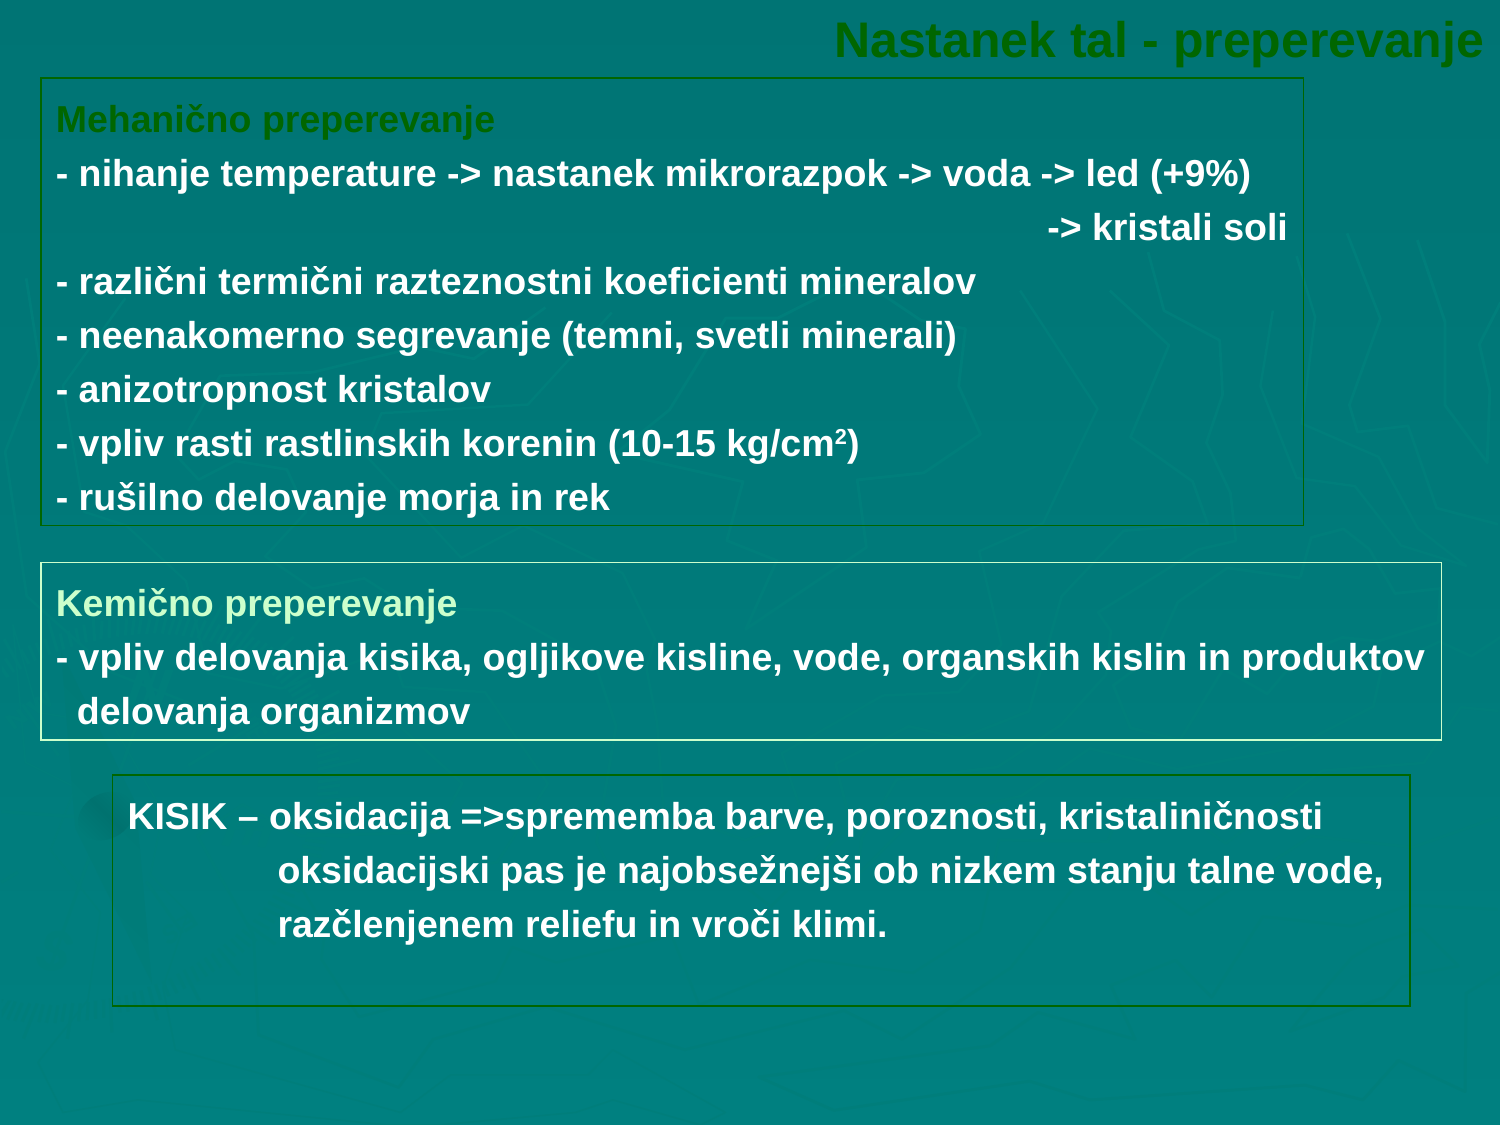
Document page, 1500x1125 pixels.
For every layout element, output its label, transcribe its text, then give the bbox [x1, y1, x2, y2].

text_box KISIK – oksidacija =>sprememba barve, poroznosti, kristaliničnosti oksidacijski pas je najobsežnejši ob nizkem stanju talne vode, razčlenjenem reliefu in vroči klimi. [112, 774, 1411, 1007]
text_box Mehanično preperevanje - nihanje temperature -> nastanek mikrorazpok -> voda -> led (+9%) -> kristali soli - različni termični razteznostni koeficienti mineralov - neenakomerno segrevanje (temni, svetli minerali) - anizotropnost kristalov - vpliv rasti rastlinskih korenin (10-15 kg/cm2) - rušilno delovanje morja in rek [41, 78, 1304, 526]
text_box Nastanek tal - preperevanje [819, 0, 1500, 76]
text_box Kemično preperevanje - vpliv delovanja kisika, ogljikove kisline, vode, organskih kislin in produktov delovanja organizmov [41, 562, 1442, 740]
